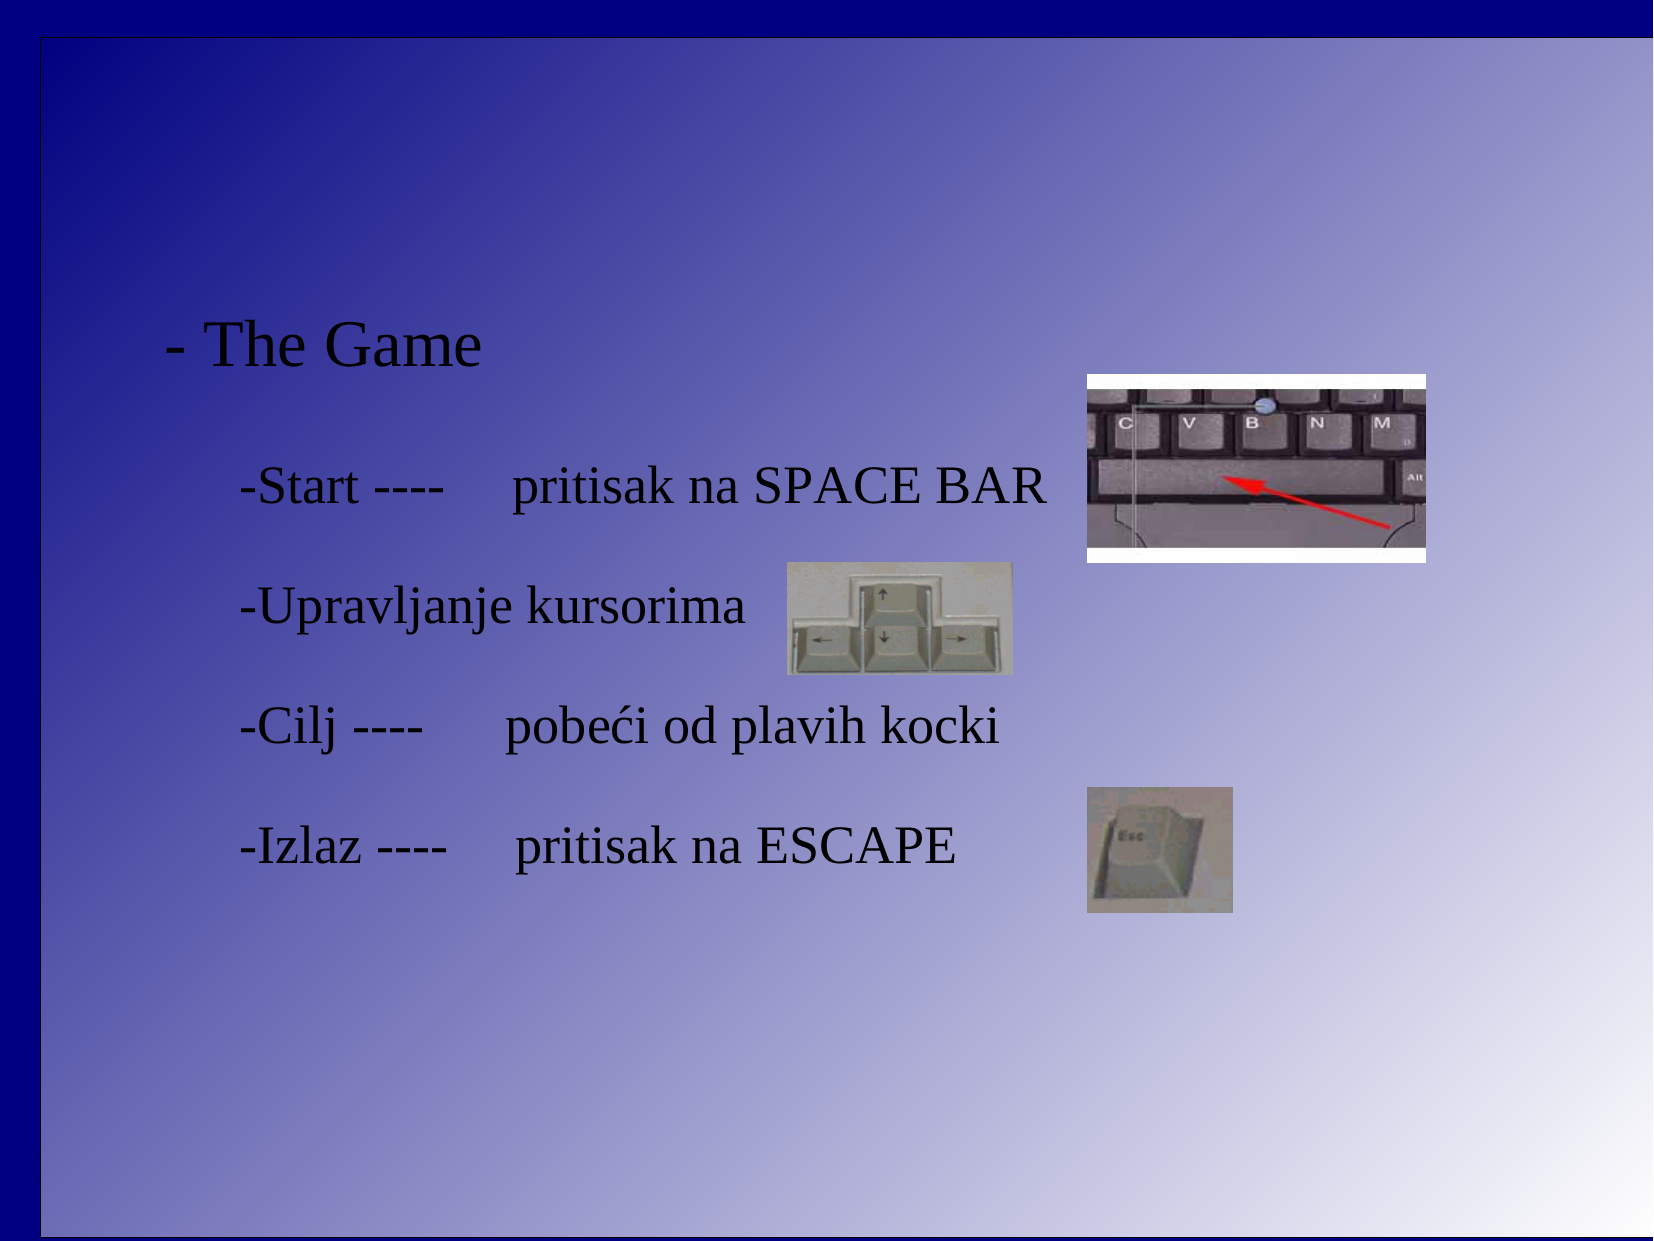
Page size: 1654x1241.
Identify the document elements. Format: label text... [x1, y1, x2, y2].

picture [1087, 787, 1233, 913]
text_box [40, 37, 1653, 1238]
picture [1087, 374, 1426, 563]
text_box - The Game -Start ---- pritisak na SPACE BAR -Upravljanje kursorima -Cilj ---- pobeći od plavih kocki -Izlaz ---- pritisak na ESCAPE [150, 300, 1613, 890]
picture [787, 562, 1013, 676]
